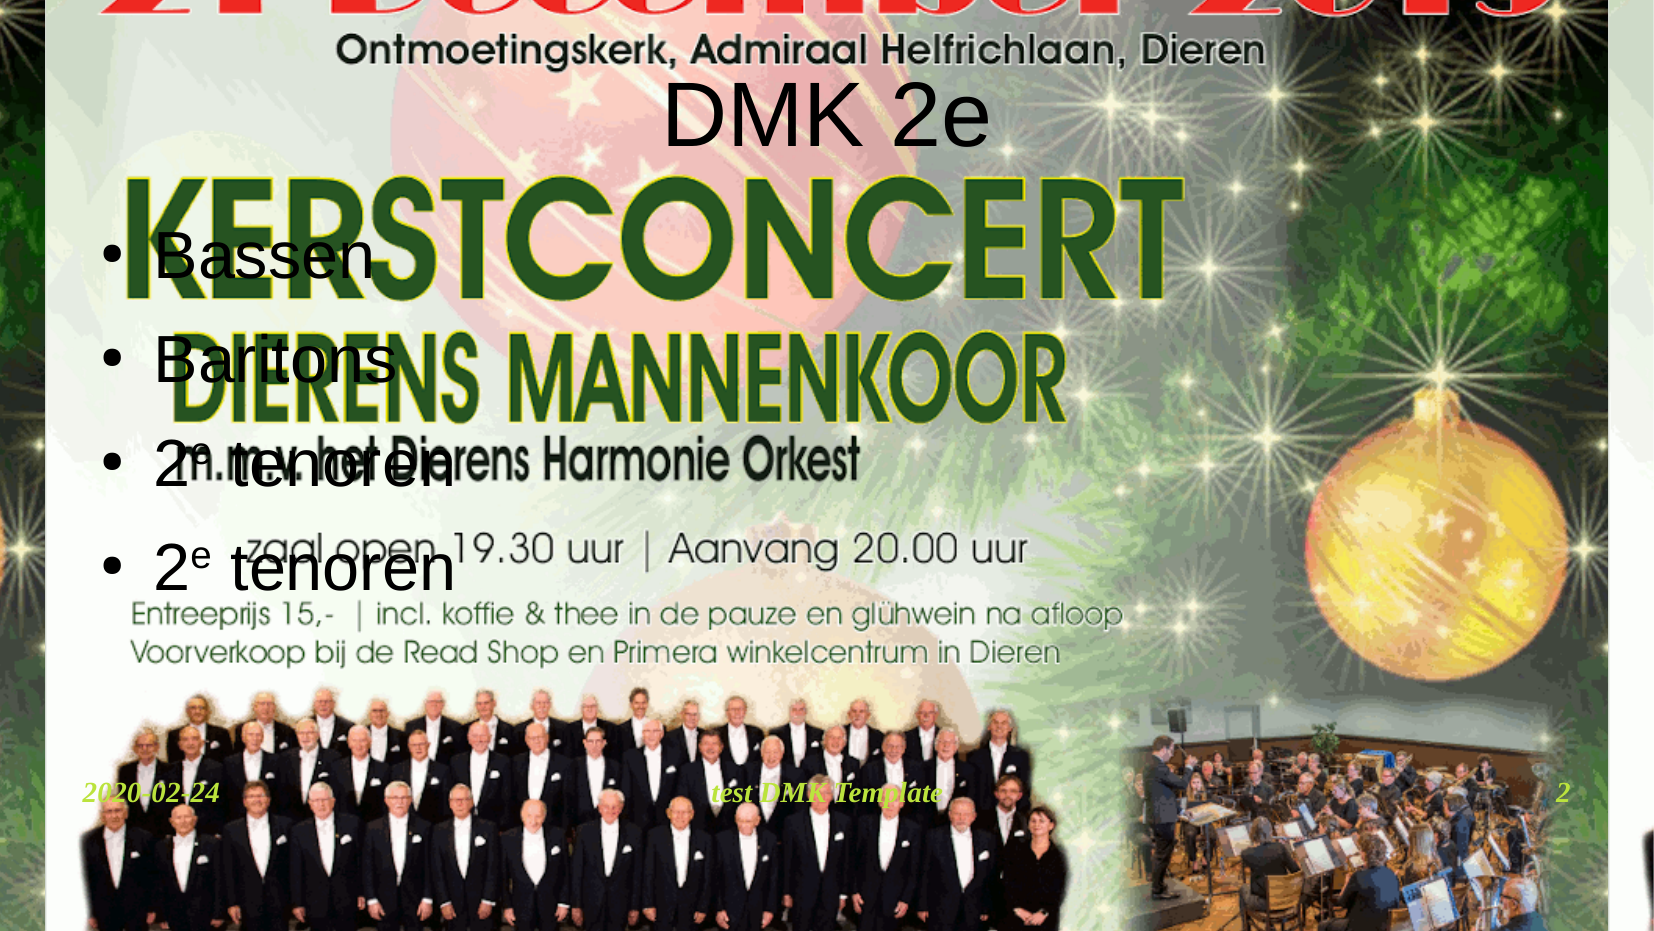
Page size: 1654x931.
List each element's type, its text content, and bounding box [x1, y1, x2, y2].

title DMK 2e [82, 37, 1571, 193]
list Bassen Baritons 2e tenoren 2e tenoren [82, 217, 1571, 757]
picture [0, 0, 1654, 931]
